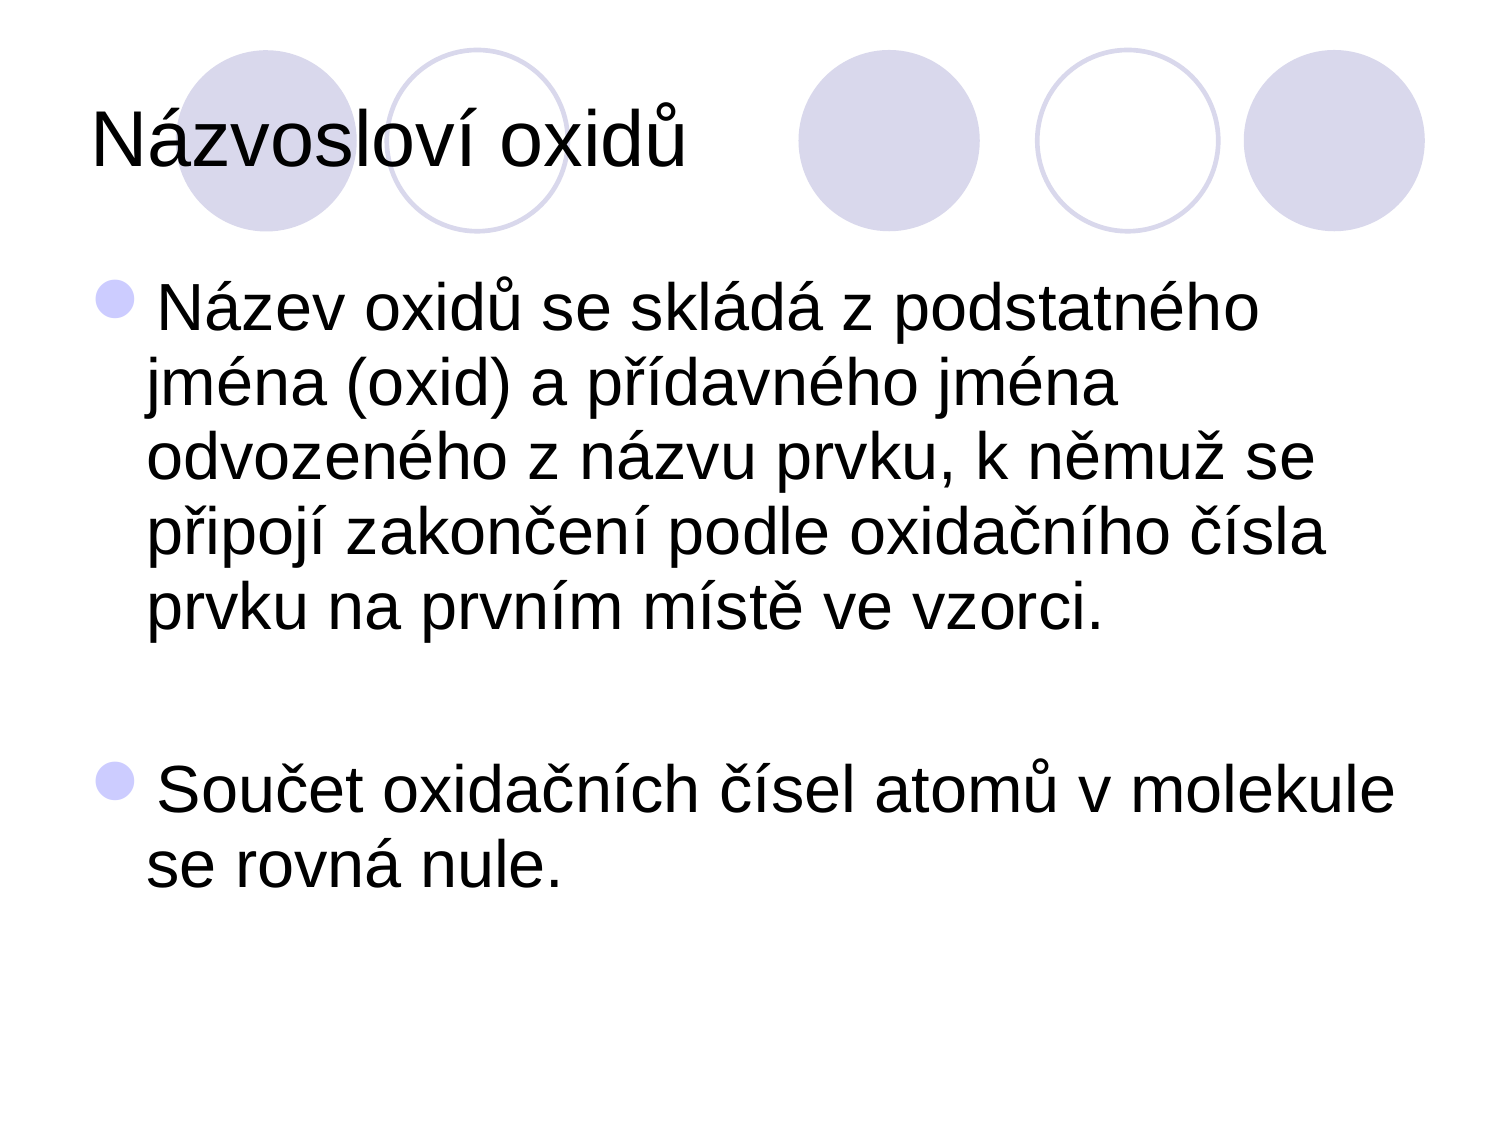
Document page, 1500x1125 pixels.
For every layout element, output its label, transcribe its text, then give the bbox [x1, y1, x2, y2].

title Názvosloví oxidů [75, 45, 1426, 233]
list Název oxidů se skládá z podstatného jména (oxid) a přídavného jména odvozeného z názvu prvku, k němuž se připojí zakončení podle oxidačního čísla prvku na prvním místě ve vzorci. Součet oxidačních čísel atomů v molekule se rovná nule. [75, 262, 1426, 1048]
